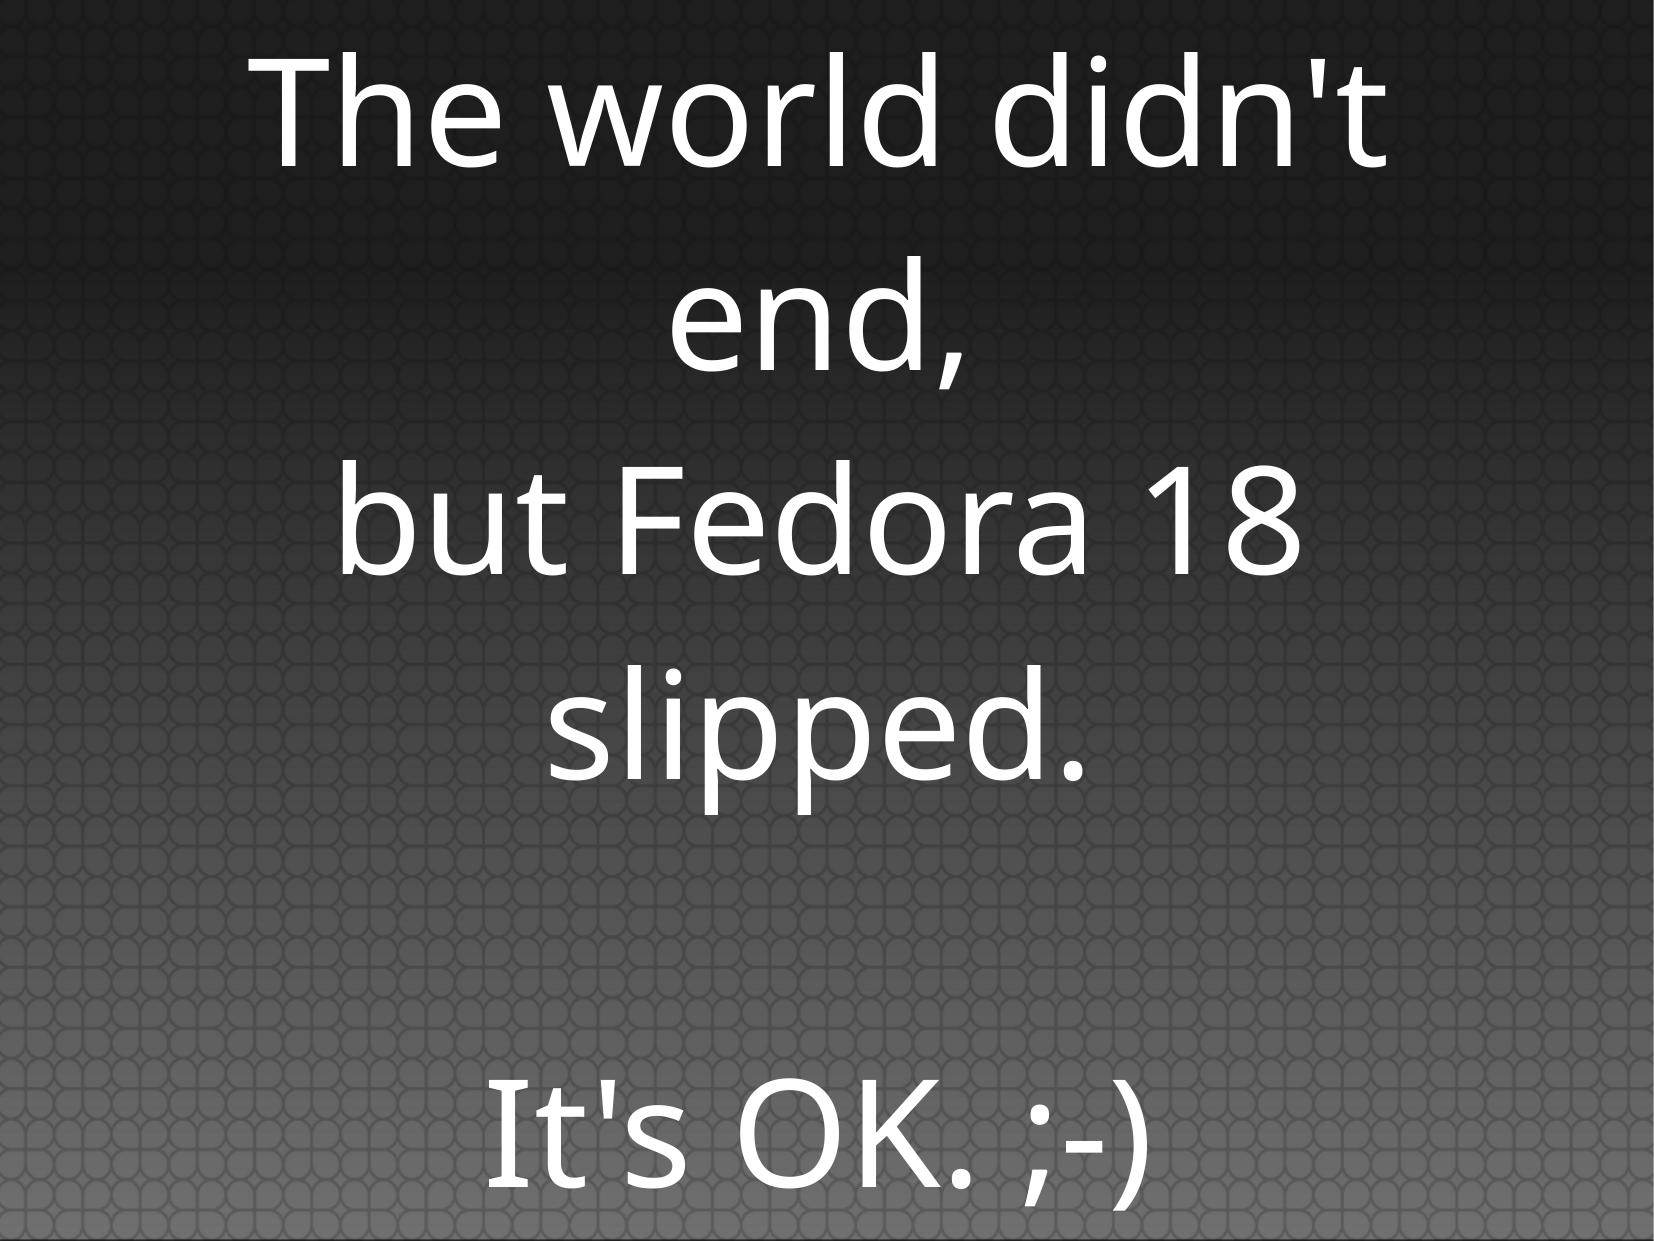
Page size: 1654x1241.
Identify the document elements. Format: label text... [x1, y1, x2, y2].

picture [0, 0, 1654, 1241]
title The world didn't end, but Fedora 18 slipped. It's OK. ;-) [75, 283, 1564, 954]
